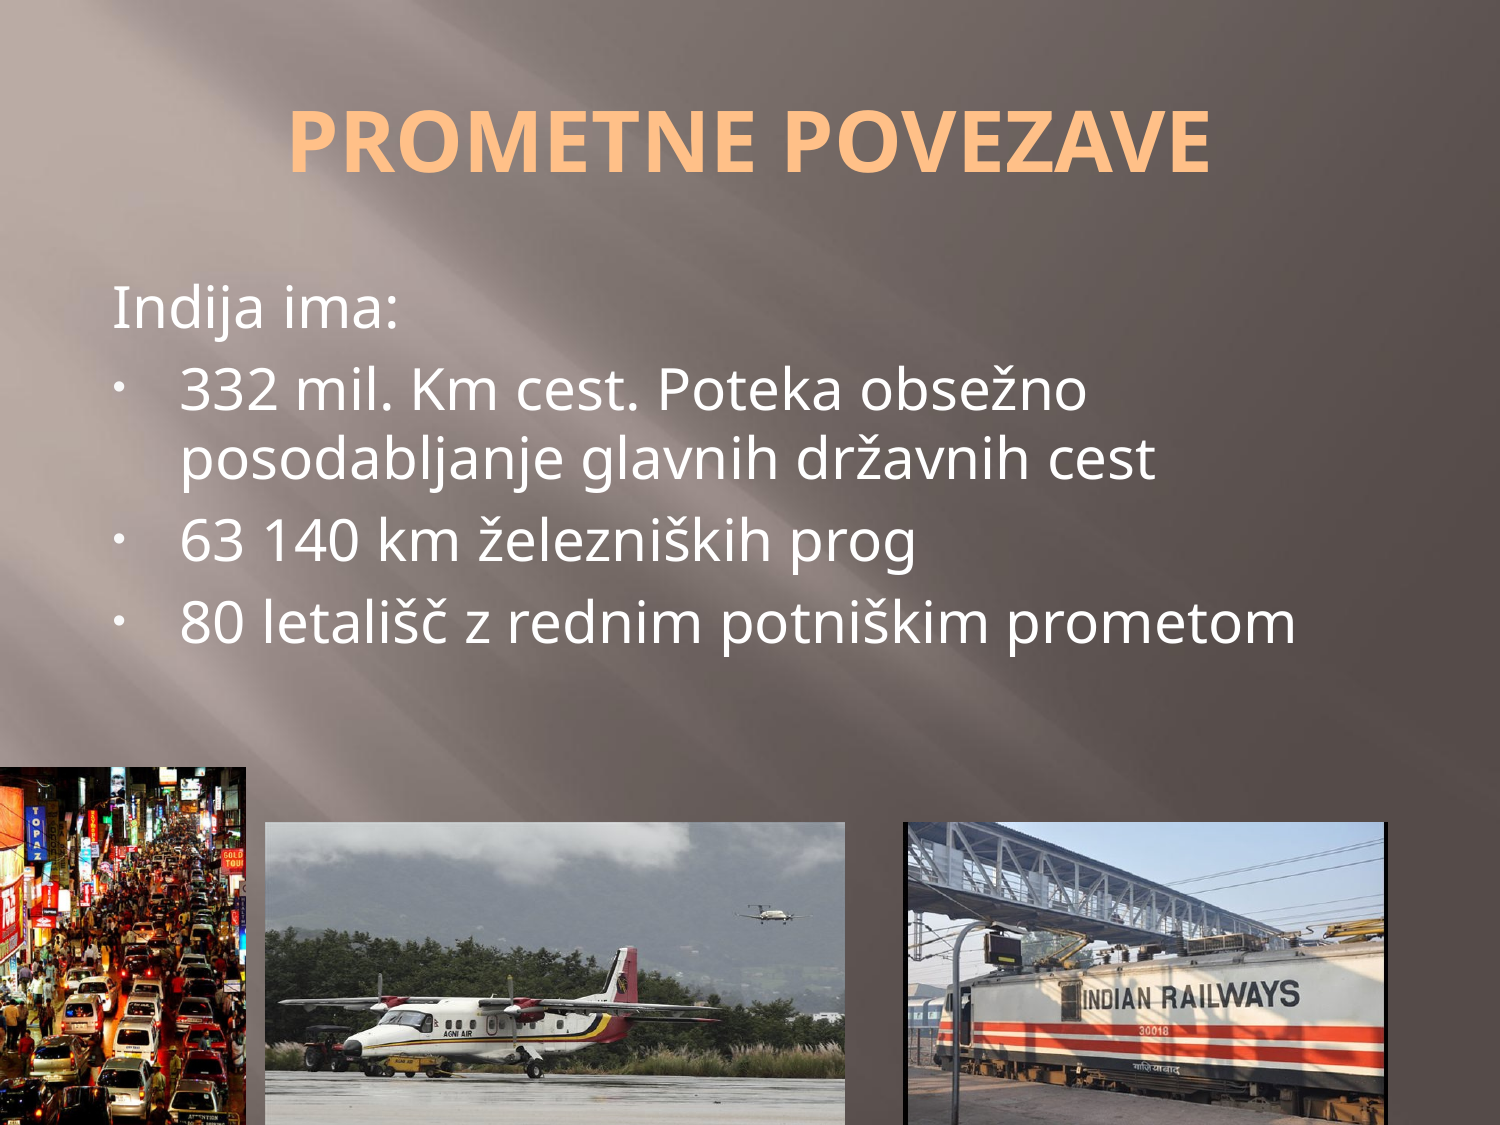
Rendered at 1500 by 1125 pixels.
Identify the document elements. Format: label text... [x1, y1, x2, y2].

list Indija ima: 332 mil. Km cest. Poteka obsežno posodabljanje glavnih državnih cest 63 140 km železniških prog 80 letališč z rednim potniškim prometom [75, 262, 1425, 1035]
picture [0, 0, 1500, 1125]
title PROMETNE POVEZAVE [75, 45, 1425, 233]
